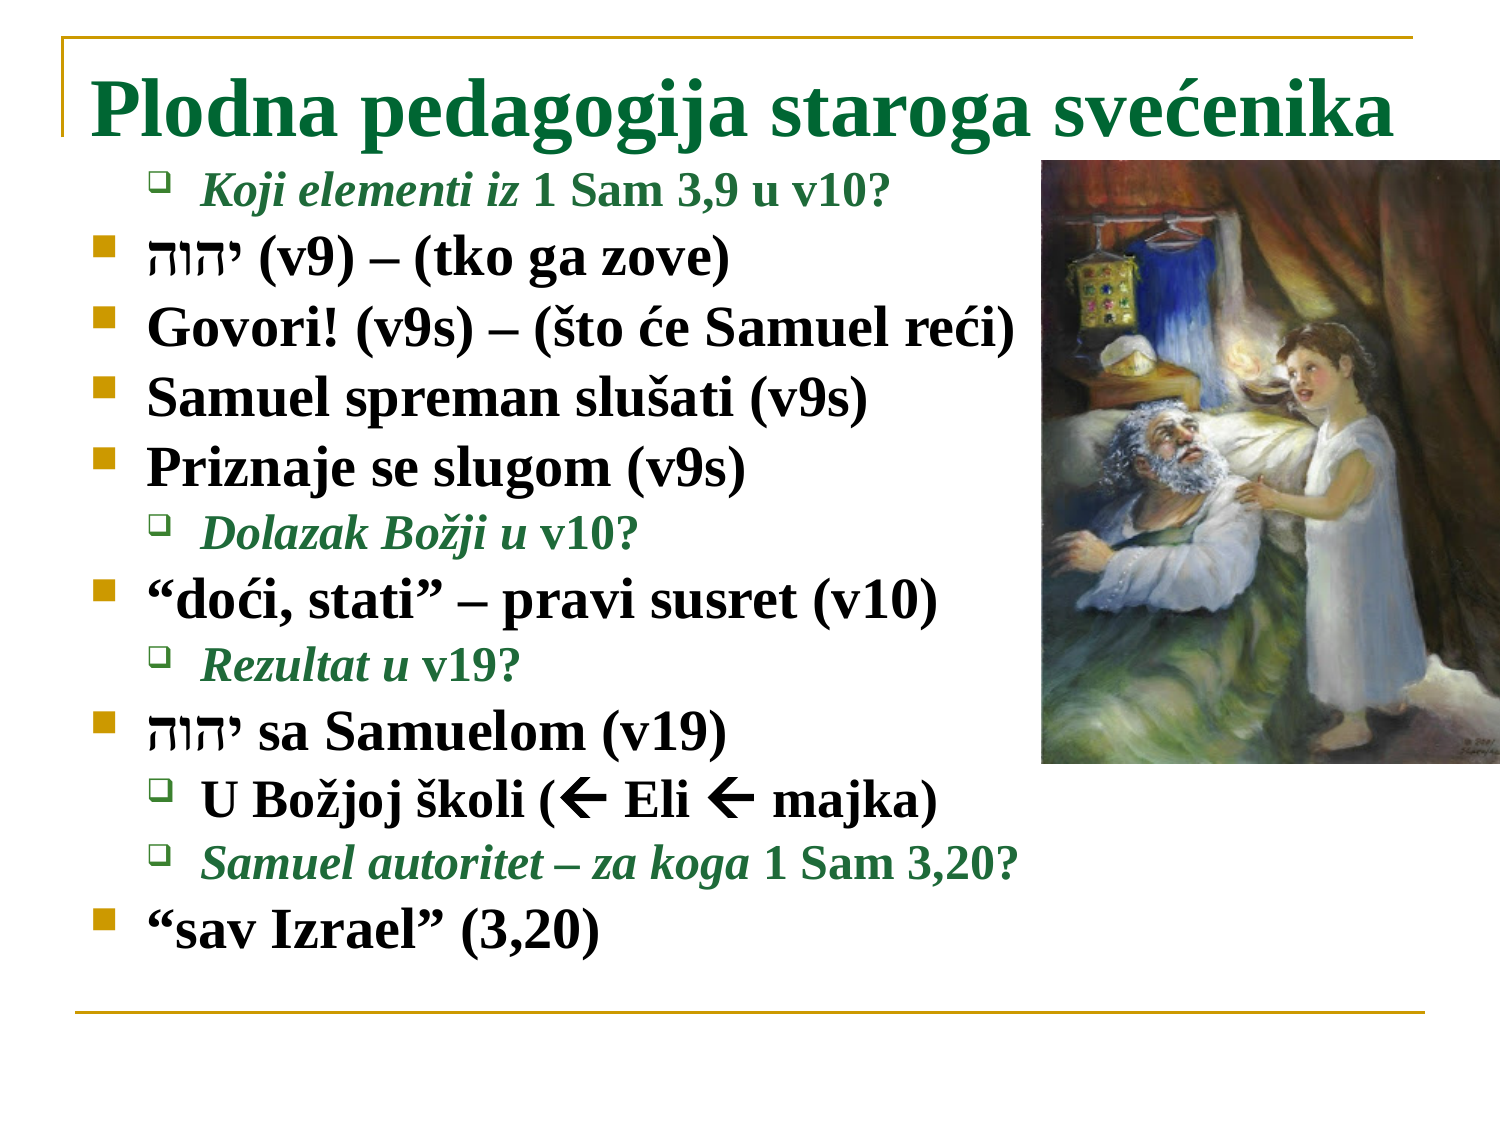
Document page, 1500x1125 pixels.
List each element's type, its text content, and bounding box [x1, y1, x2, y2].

list Koji elementi iz 1 Sam 3,9 u v10? יהוה (v9) – (tko ga zove) Govori! (v9s) – (što će Samuel reći) Samuel spreman slušati (v9s) Priznaje se slugom (v9s) Dolazak Božji u v10? “doći, stati” – pravi susret (v10) Rezultat u v19? יהוה sa Samuelom (v19) U Božjoj školi ( Eli  majka) Samuel autoritet – za koga 1 Sam 3,20? “sav Izrael” (3,20) [75, 160, 1426, 1006]
title Plodna pedagogija staroga svećenika [75, 45, 1426, 160]
picture [1041, 160, 1500, 764]
